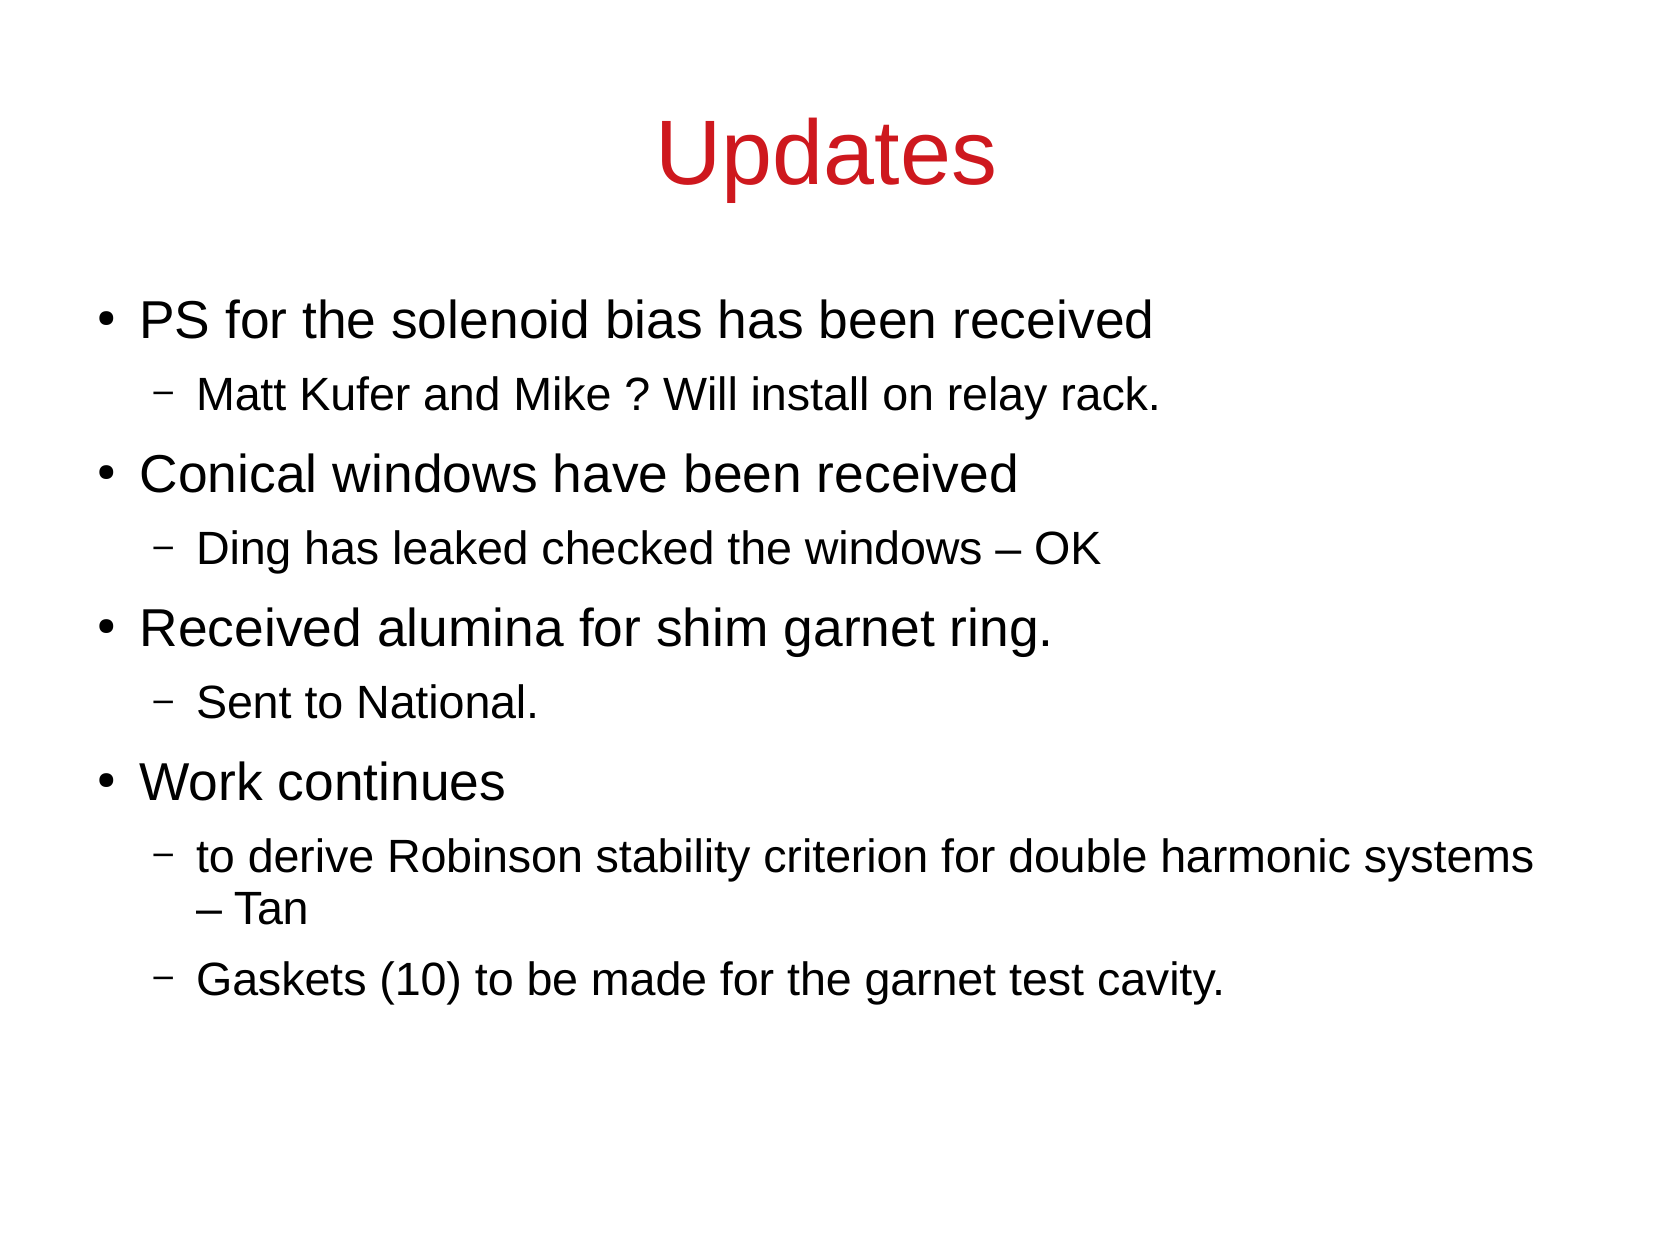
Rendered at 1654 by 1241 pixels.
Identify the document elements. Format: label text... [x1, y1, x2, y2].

list PS for the solenoid bias has been received Matt Kufer and Mike ? Will install on relay rack. Conical windows have been received Ding has leaked checked the windows – OK Received alumina for shim garnet ring. Sent to National. Work continues to derive Robinson stability criterion for double harmonic systems – Tan Gaskets (10) to be made for the garnet test cavity. [82, 290, 1571, 1010]
title Updates [82, 49, 1571, 257]
